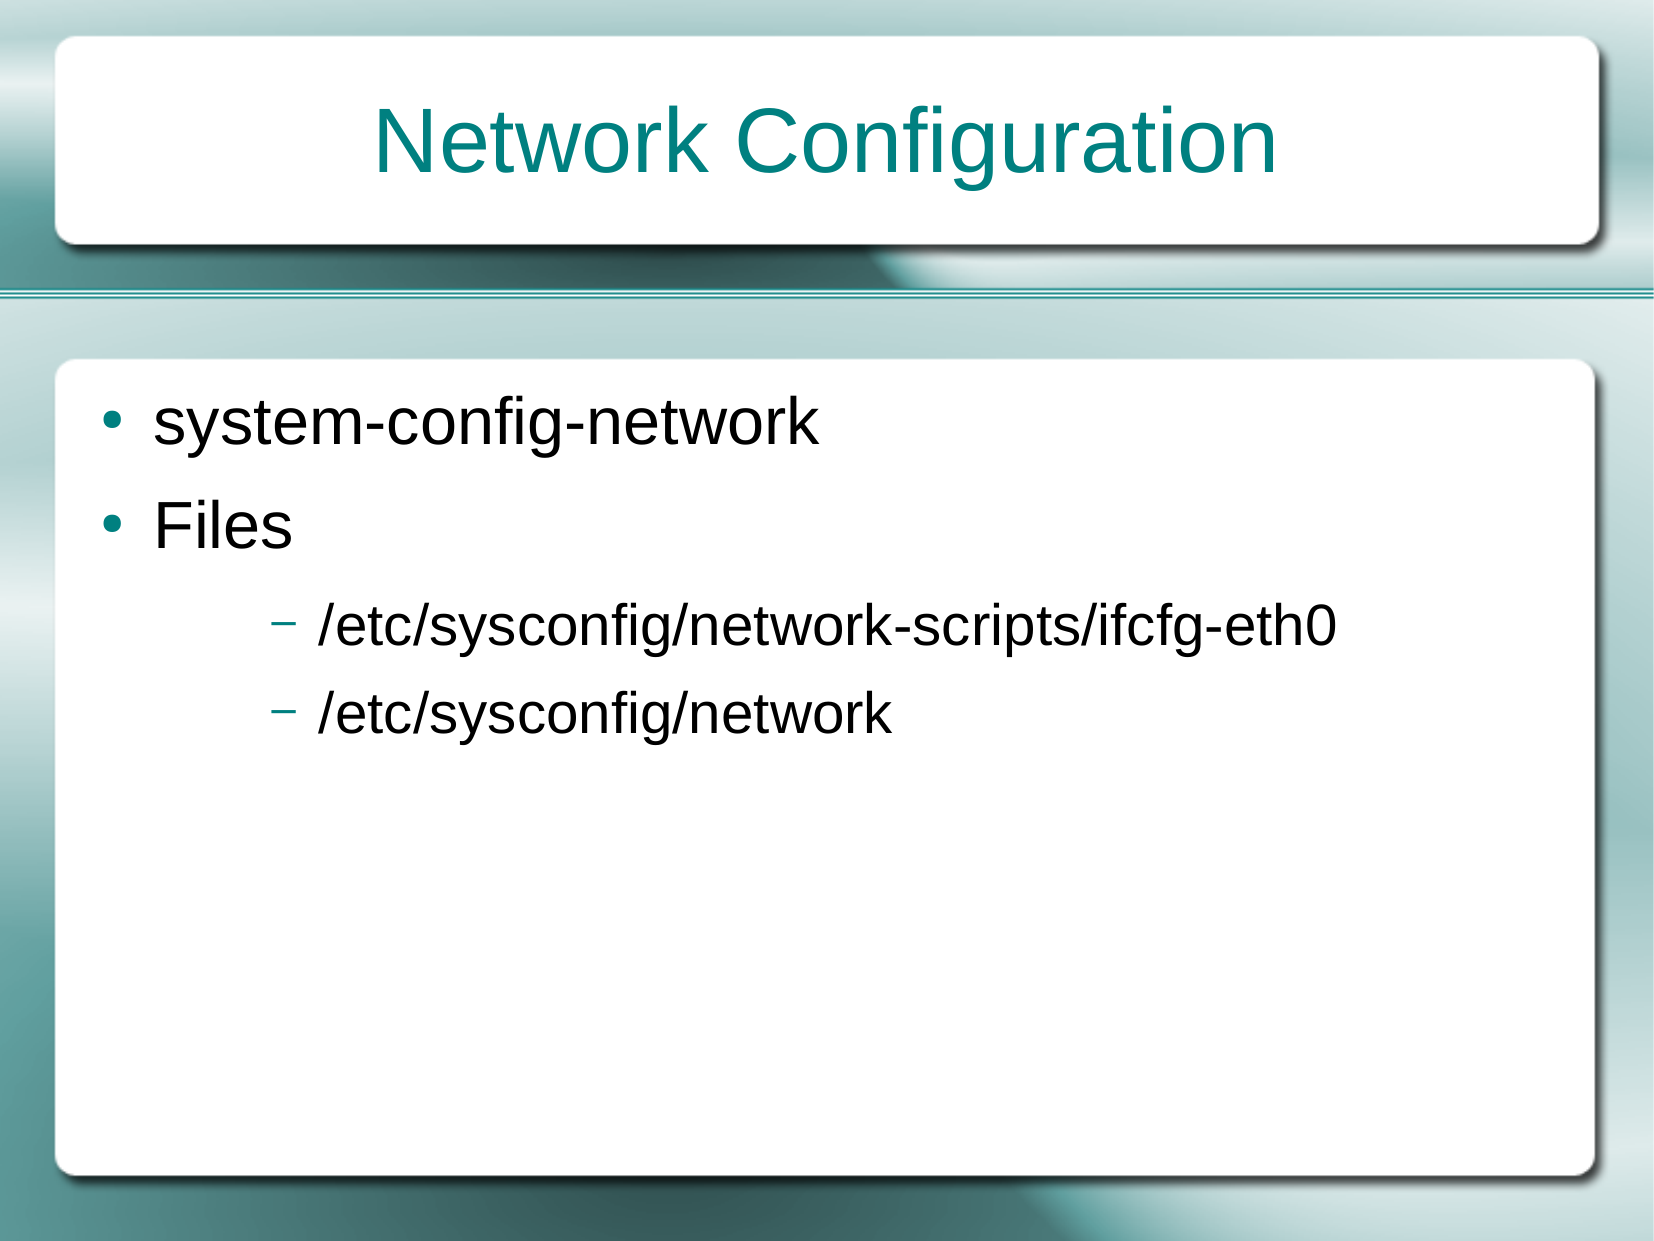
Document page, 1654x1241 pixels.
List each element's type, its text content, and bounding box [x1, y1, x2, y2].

list system-config-network Files /etc/sysconfig/network-scripts/ifcfg-eth0 /etc/sysconfig/network [82, 383, 1571, 1034]
title Network Configuration [82, 37, 1571, 245]
picture [0, 0, 1654, 1241]
